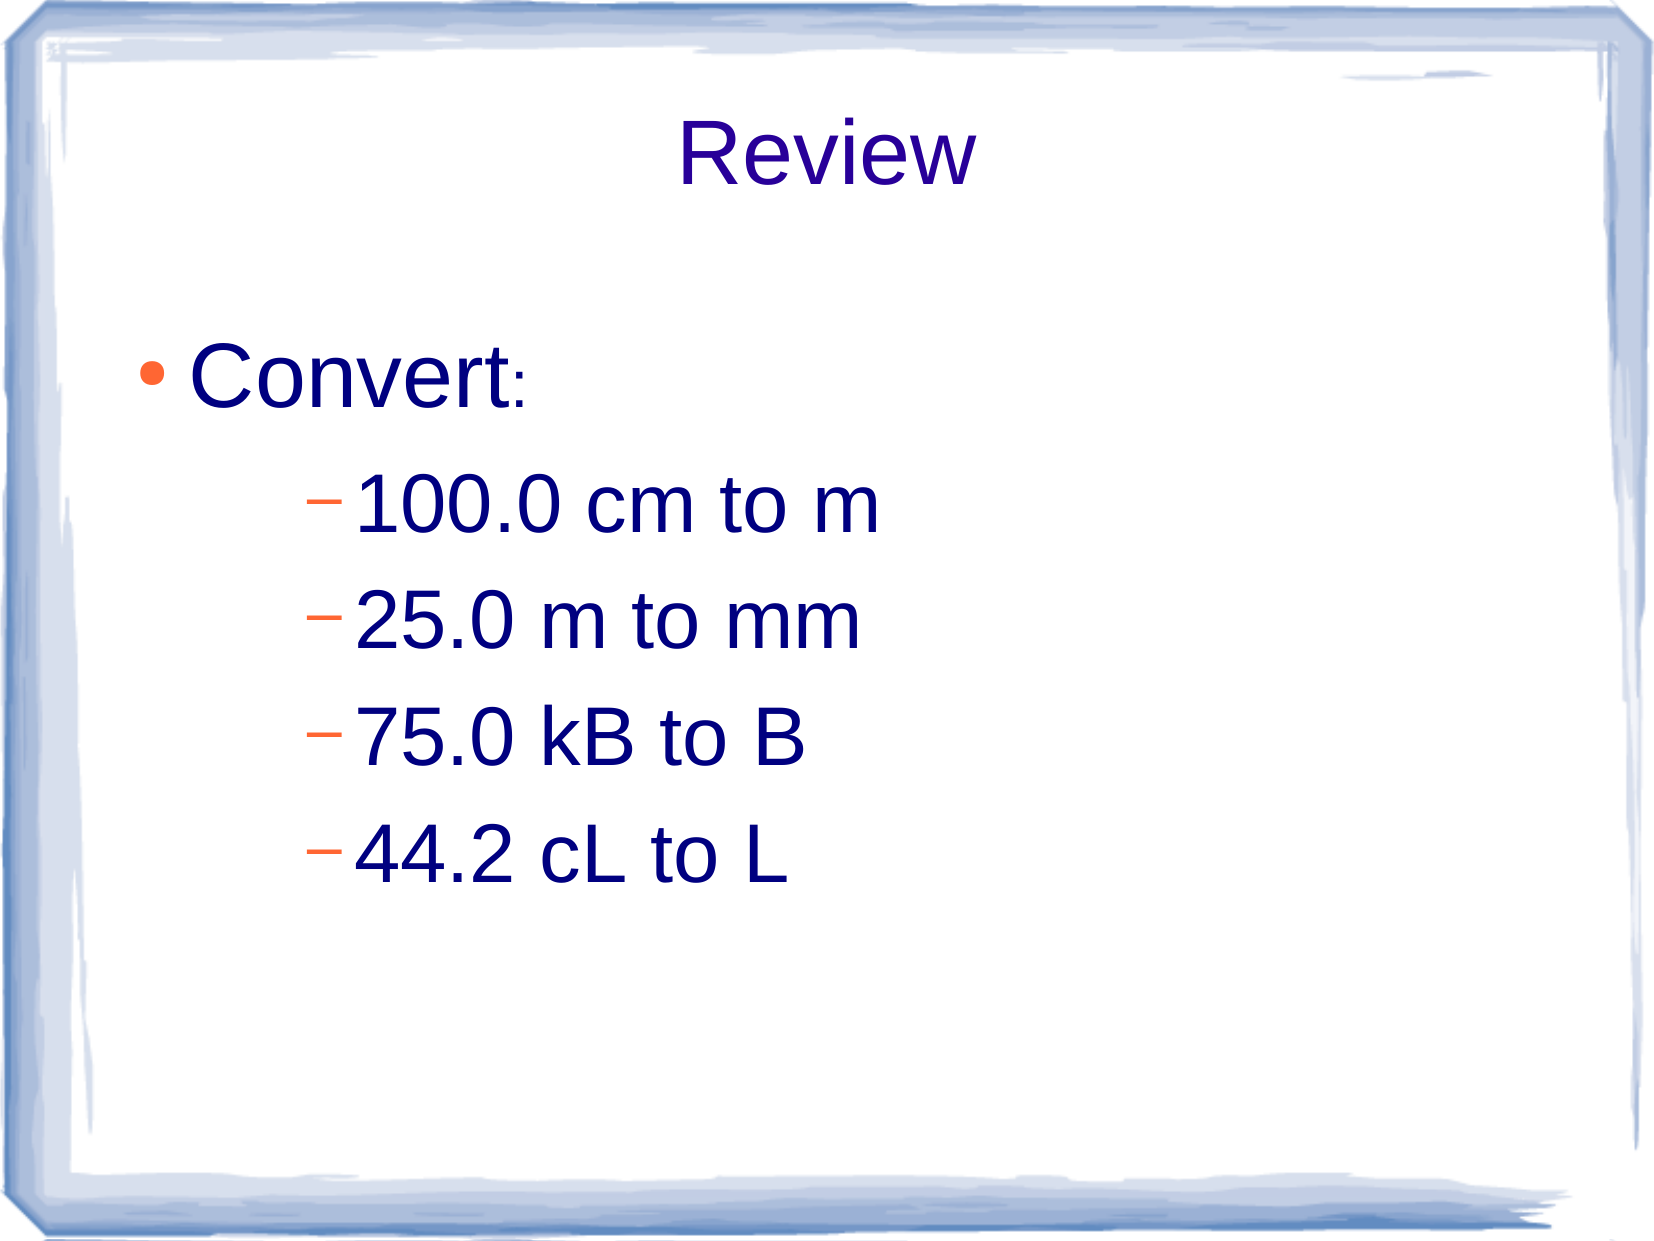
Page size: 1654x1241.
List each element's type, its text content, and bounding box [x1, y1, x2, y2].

title Review [82, 56, 1571, 250]
list Convert: 100.0 cm to m 25.0 m to mm 75.0 kB to B 44.2 cL to L [118, 324, 1571, 990]
picture [0, 0, 1654, 1241]
